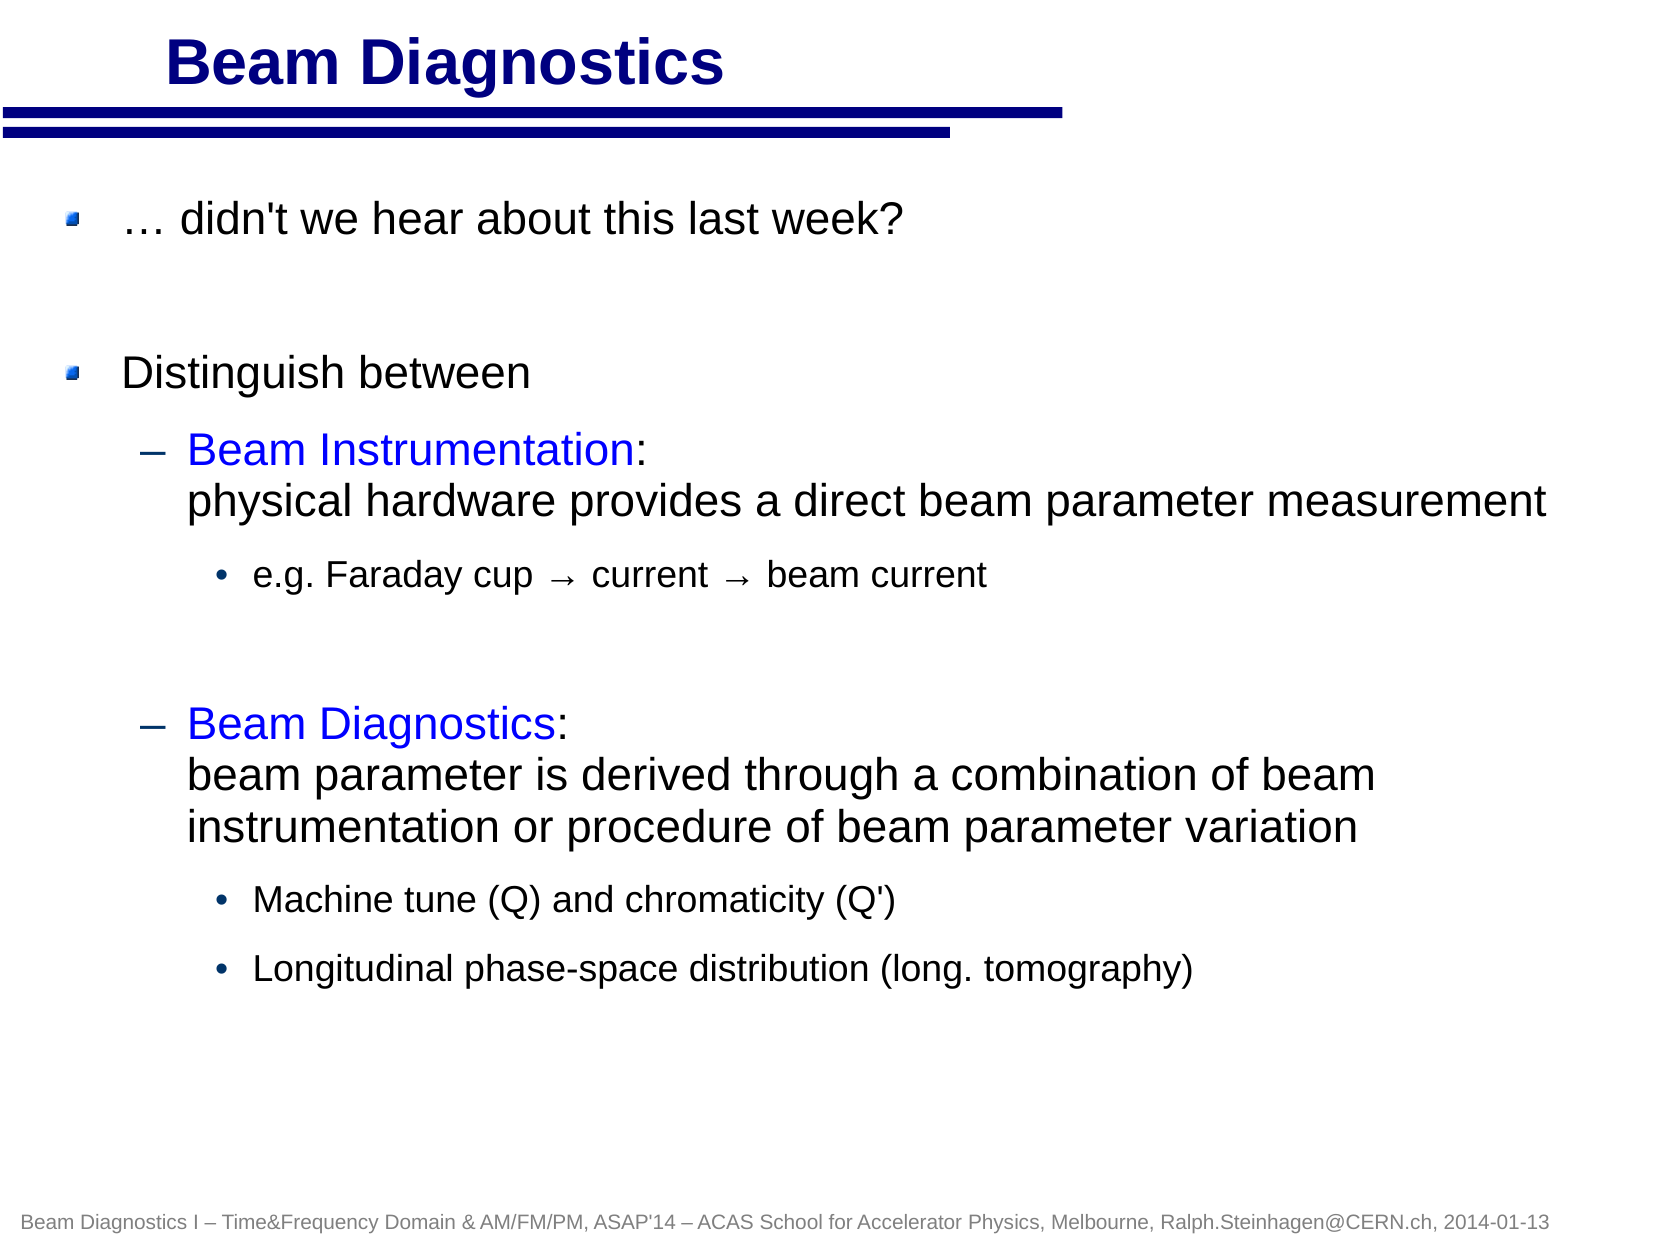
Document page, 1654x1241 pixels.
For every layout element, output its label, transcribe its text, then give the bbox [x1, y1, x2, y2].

list … didn't we hear about this last week? Distinguish between Beam Instrumentation: physical hardware provides a direct beam parameter measurement e.g. Faraday cup → current → beam current Beam Diagnostics: beam parameter is derived through a combination of beam instrumentation or procedure of beam parameter variation Machine tune (Q) and chromaticity (Q') Longitudinal phase-space distribution (long. tomography) [65, 192, 1628, 1205]
title Beam Diagnostics [165, 0, 1323, 124]
